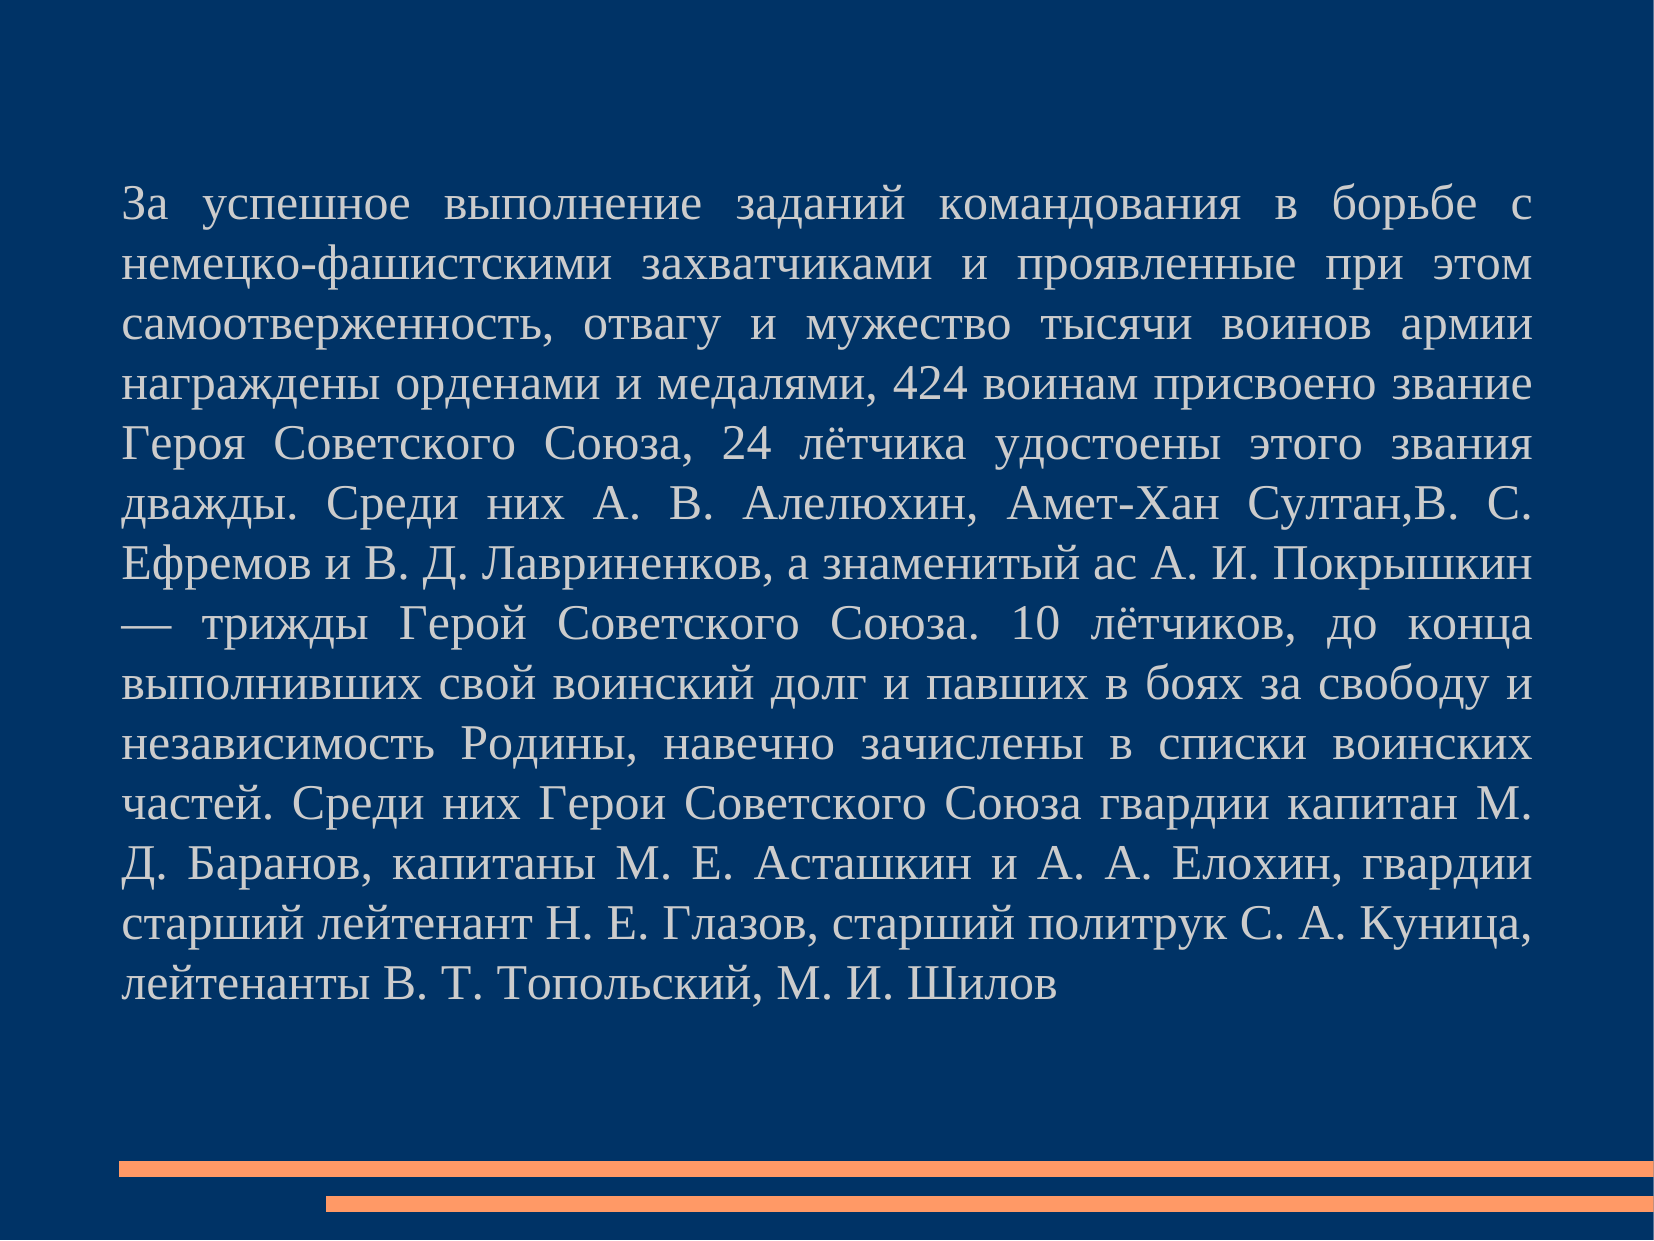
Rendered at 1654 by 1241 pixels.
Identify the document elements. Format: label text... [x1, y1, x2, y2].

subtitle За успешное выполнение заданий командования в борьбе с немецко-фашистскими захватчиками и проявленные при этом самоотверженность, отвагу и мужество тысячи воинов армии награждены орденами и медалями, 424 воинам присвоено звание Героя Советского Союза, 24 лётчика удостоены этого звания дважды. Среди них А. В. Алелюхин, Амет-Хан Султан,В. С. Ефремов и В. Д. Лавриненков, а знаменитый ас А. И. Покрышкин — трижды Герой Советского Союза. 10 лётчиков, до конца выполнивших свой воинский долг и павших в боях за свободу и независимость Родины, навечно зачислены в списки воинских частей. Среди них Герои Советского Союза гвардии капитан М. Д. Баранов, капитаны М. Е. Асташкин и А. А. Елохин, гвардии старший лейтенант Н. Е. Глазов, старший политрук С. А. Куница, лейтенанты В. Т. Топольский, М. И. Шилов [121, 46, 1534, 1132]
